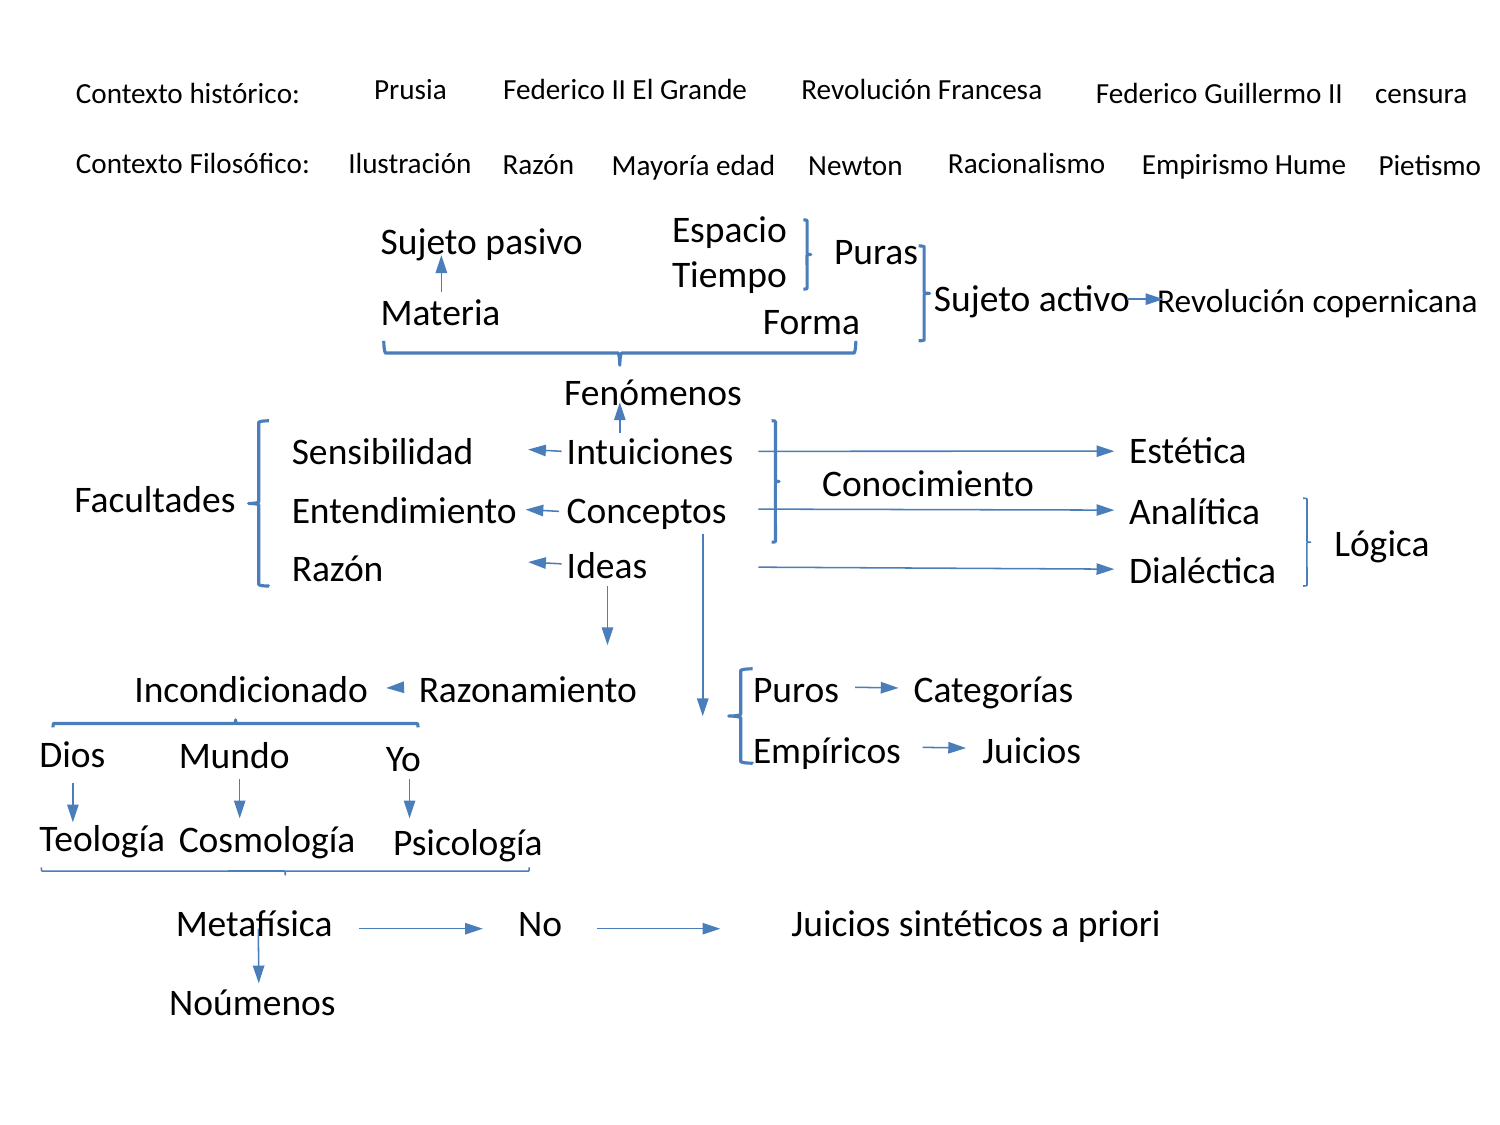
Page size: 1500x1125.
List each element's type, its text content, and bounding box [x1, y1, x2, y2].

text_box Espacio Tiempo [657, 197, 804, 304]
text_box Juicios sintéticos a priori [776, 891, 1186, 953]
text_box Juicios [967, 718, 1098, 779]
text_box Puras [819, 219, 935, 281]
text_box Contexto Filosófico: [60, 137, 328, 188]
text_box Categorías [898, 657, 1094, 719]
text_box Contexto histórico: [60, 66, 318, 117]
text_box Entendimiento [276, 478, 535, 540]
text_box Razón [487, 137, 591, 189]
text_box No [503, 891, 578, 953]
text_box Metafísica [160, 891, 350, 953]
text_box Puros [738, 656, 856, 718]
text_box censura [1360, 66, 1484, 117]
text_box Yo [370, 725, 437, 787]
text_box Racionalismo [932, 137, 1122, 188]
text_box Psicología [378, 810, 560, 871]
text_box Revolución Francesa [786, 63, 1061, 114]
text_box Materia [365, 280, 518, 341]
text_box Cosmología [163, 807, 373, 869]
text_box Mayoría edad [596, 139, 793, 190]
text_box Forma [747, 289, 877, 350]
text_box Dios [24, 722, 122, 783]
text_box Federico Guillermo II [1080, 66, 1360, 117]
text_box Facultades [59, 468, 253, 529]
text_box Prusia [359, 63, 464, 114]
text_box Mundo [163, 726, 307, 785]
text_box Dialéctica [1114, 538, 1294, 600]
text_box Lógica [1319, 511, 1447, 573]
text_box Ilustración [333, 137, 487, 188]
text_box Conceptos [551, 478, 744, 539]
text_box Conocimiento [807, 452, 1053, 509]
text_box Razonamiento [403, 656, 655, 718]
text_box Teología [24, 806, 182, 868]
text_box Fenómenos [549, 360, 759, 421]
text_box Federico II El Grande [488, 63, 766, 114]
text_box Razón [276, 536, 404, 598]
text_box Intuiciones [551, 421, 751, 480]
text_box Newton [793, 139, 919, 190]
text_box Sujeto pasivo [365, 209, 601, 271]
text_box Ideas [551, 533, 664, 595]
text_box Incondicionado [119, 657, 387, 719]
text_box Pietismo [1363, 139, 1498, 190]
text_box Empíricos [738, 718, 919, 779]
text_box Noúmenos [154, 970, 353, 1032]
text_box Sujeto activo [926, 266, 1152, 327]
text_box Empirismo Hume [1126, 137, 1364, 189]
text_box Analítica [1114, 479, 1278, 538]
text_box Sensibilidad [276, 419, 492, 478]
text_box Estética [1114, 418, 1264, 479]
text_box Revolución copernicana [1152, 271, 1497, 327]
